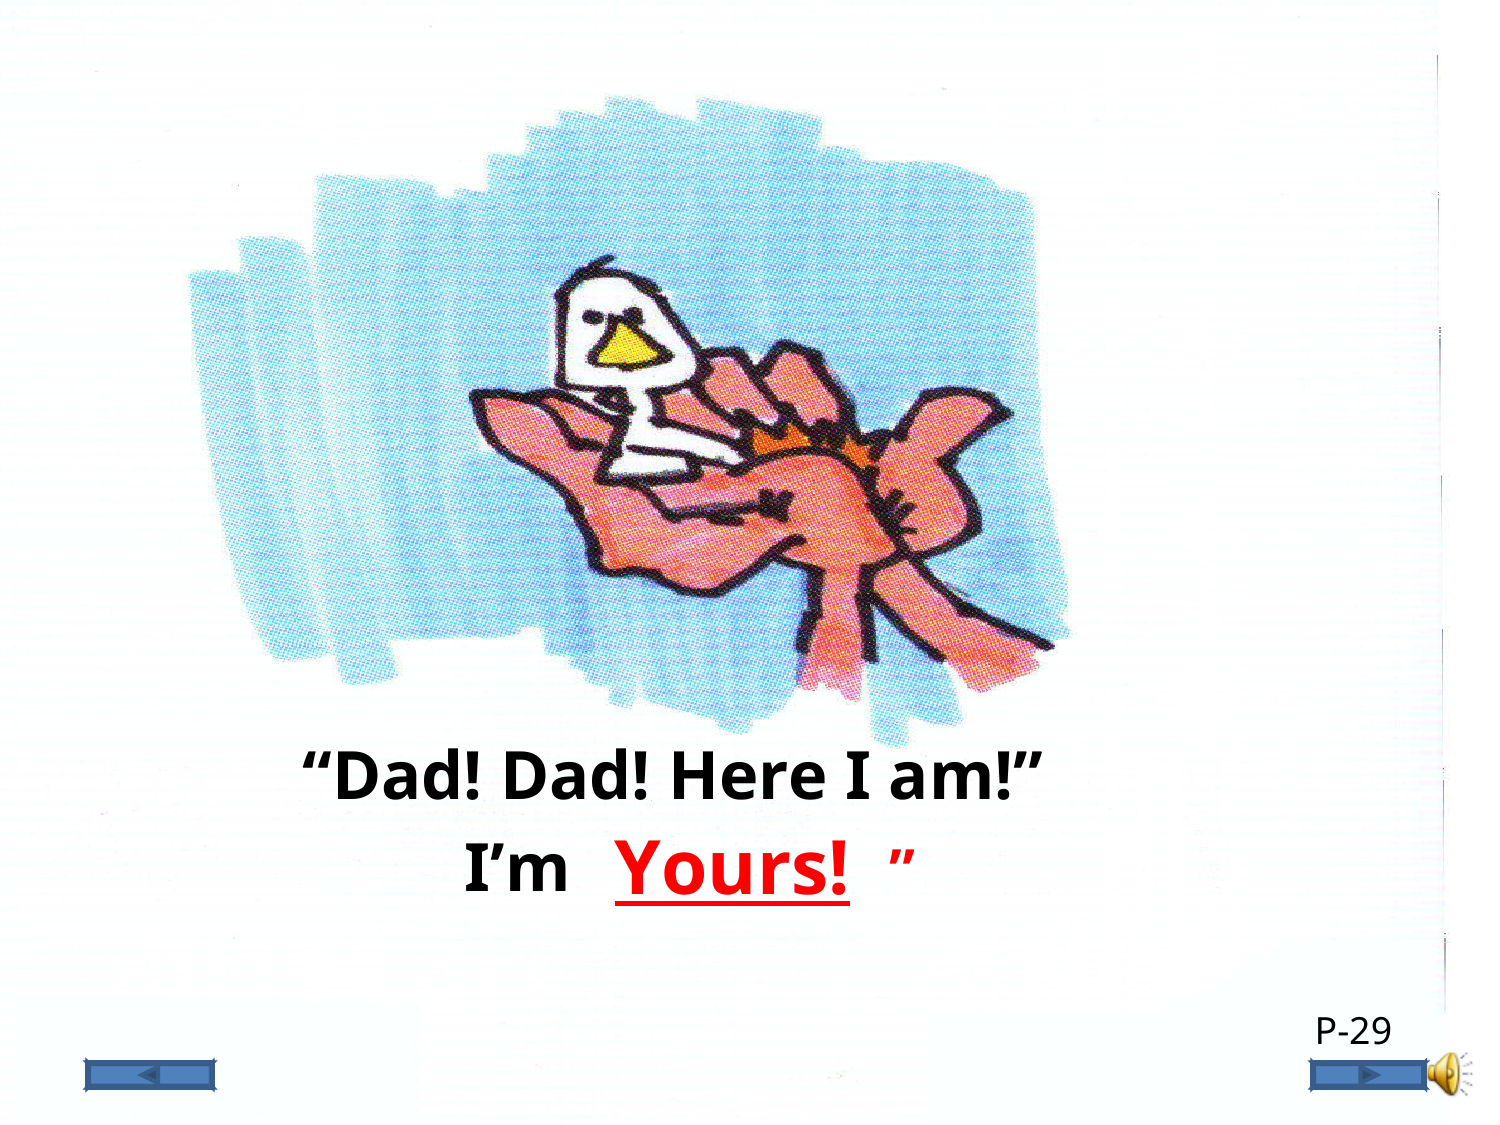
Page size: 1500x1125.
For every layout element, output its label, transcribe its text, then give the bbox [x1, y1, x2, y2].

text_box ” [875, 825, 1076, 911]
text_box “Dad! Dad! Here I am!” [287, 724, 1188, 821]
text_box [1313, 1062, 1426, 1088]
text_box Yours! [600, 812, 901, 918]
picture [0, 0, 1477, 1125]
text_box P-29 [1299, 999, 1438, 1061]
text_box [89, 1062, 213, 1088]
text_box I’m [450, 816, 600, 913]
